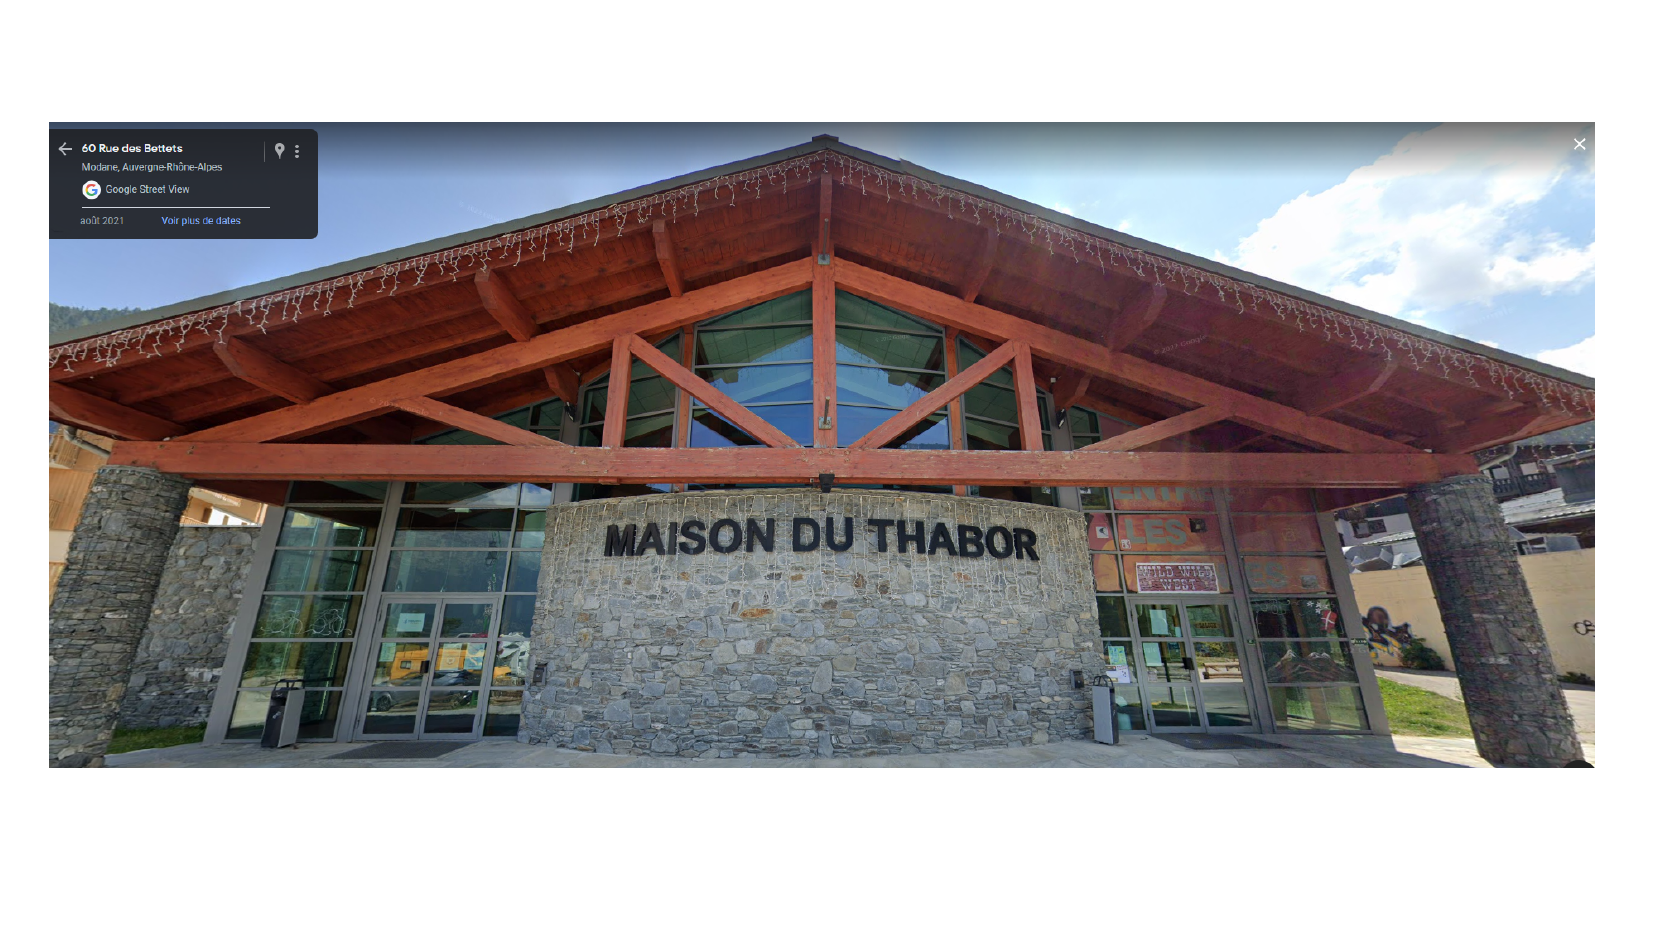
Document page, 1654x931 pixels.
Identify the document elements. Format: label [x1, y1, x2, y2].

picture [49, 122, 1595, 768]
